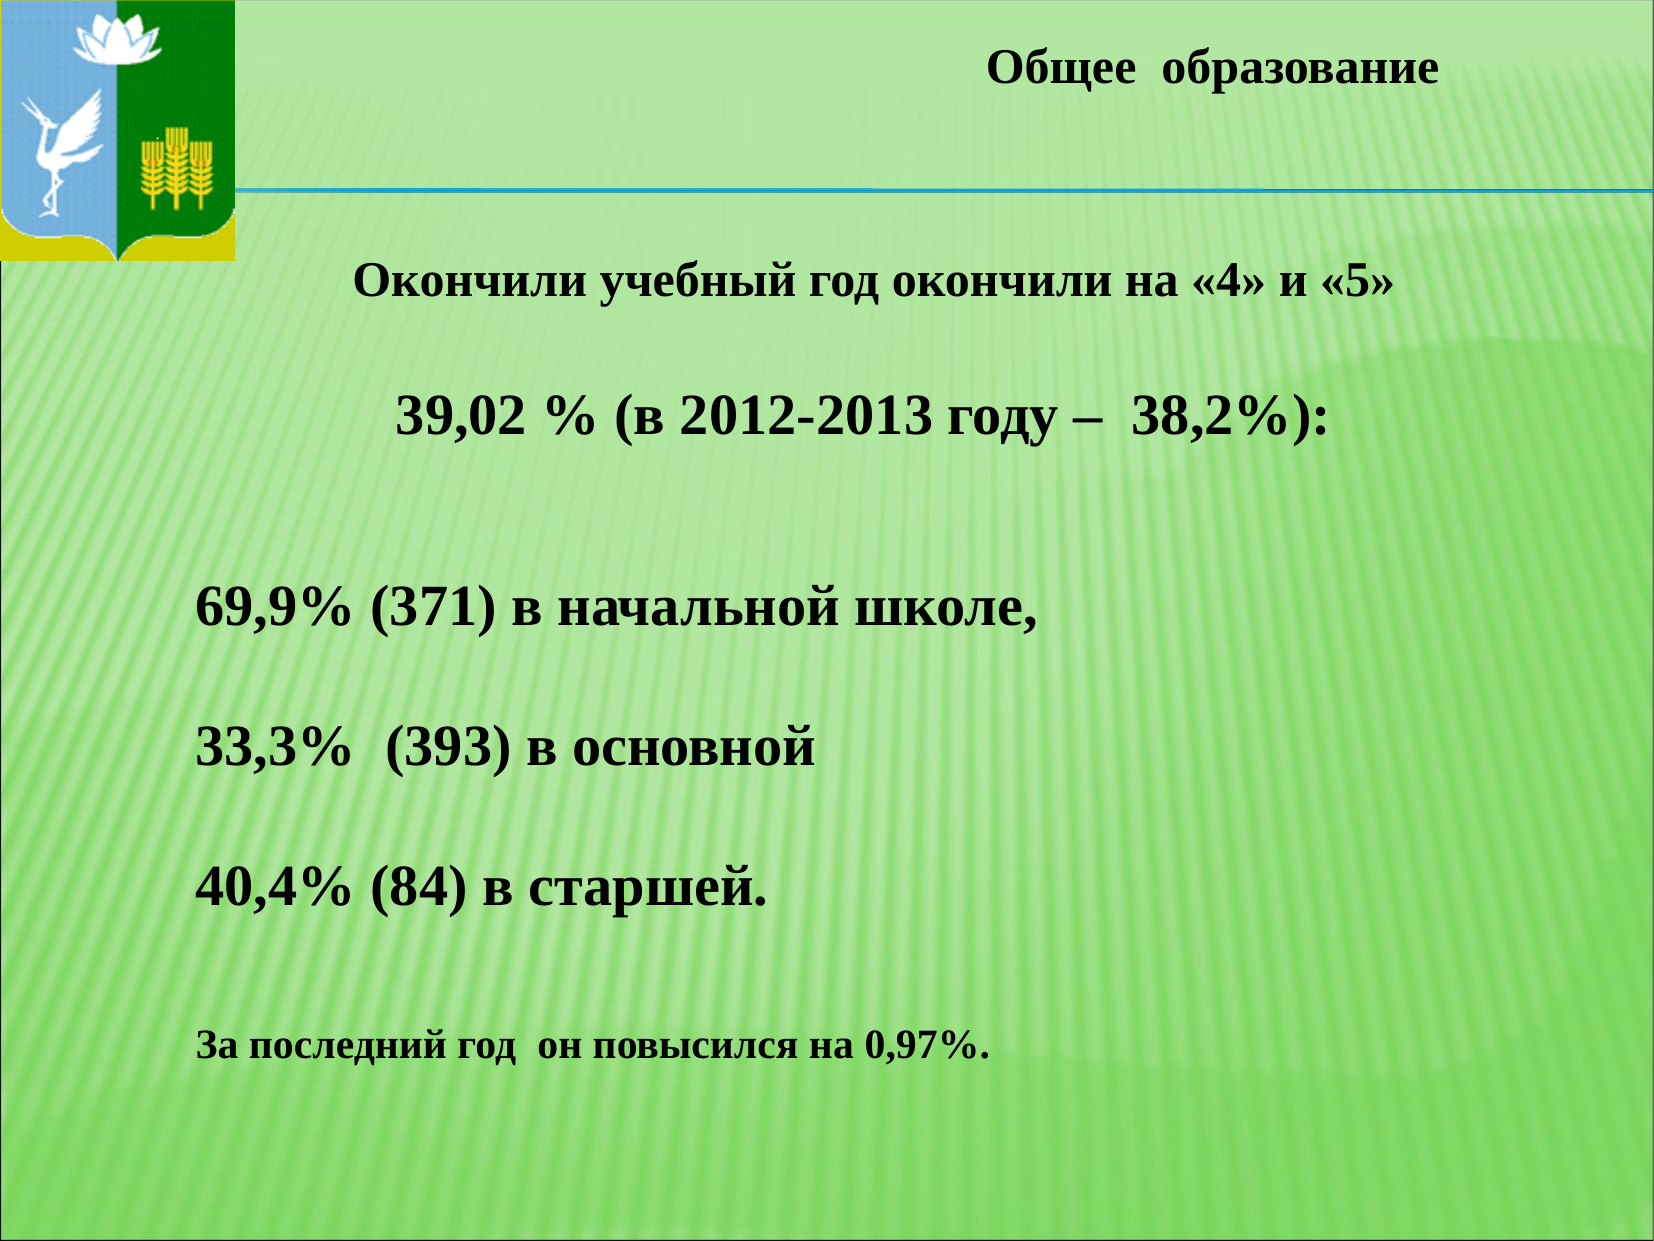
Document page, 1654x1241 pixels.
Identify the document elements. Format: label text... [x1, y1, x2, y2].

picture [0, 0, 1654, 1241]
text_box Общее образование [971, 25, 1467, 102]
text_box Окончили учебный год окончили на «4» и «5» 39,02 % (в 2012-2013 году – 38,2%): [201, 238, 1559, 454]
text_box 69,9% (371) в начальной школе, 33,3% (393) в основной 40,4% (84) в старшей. За последний год он повысился на 0,97%. [136, 509, 1543, 1075]
